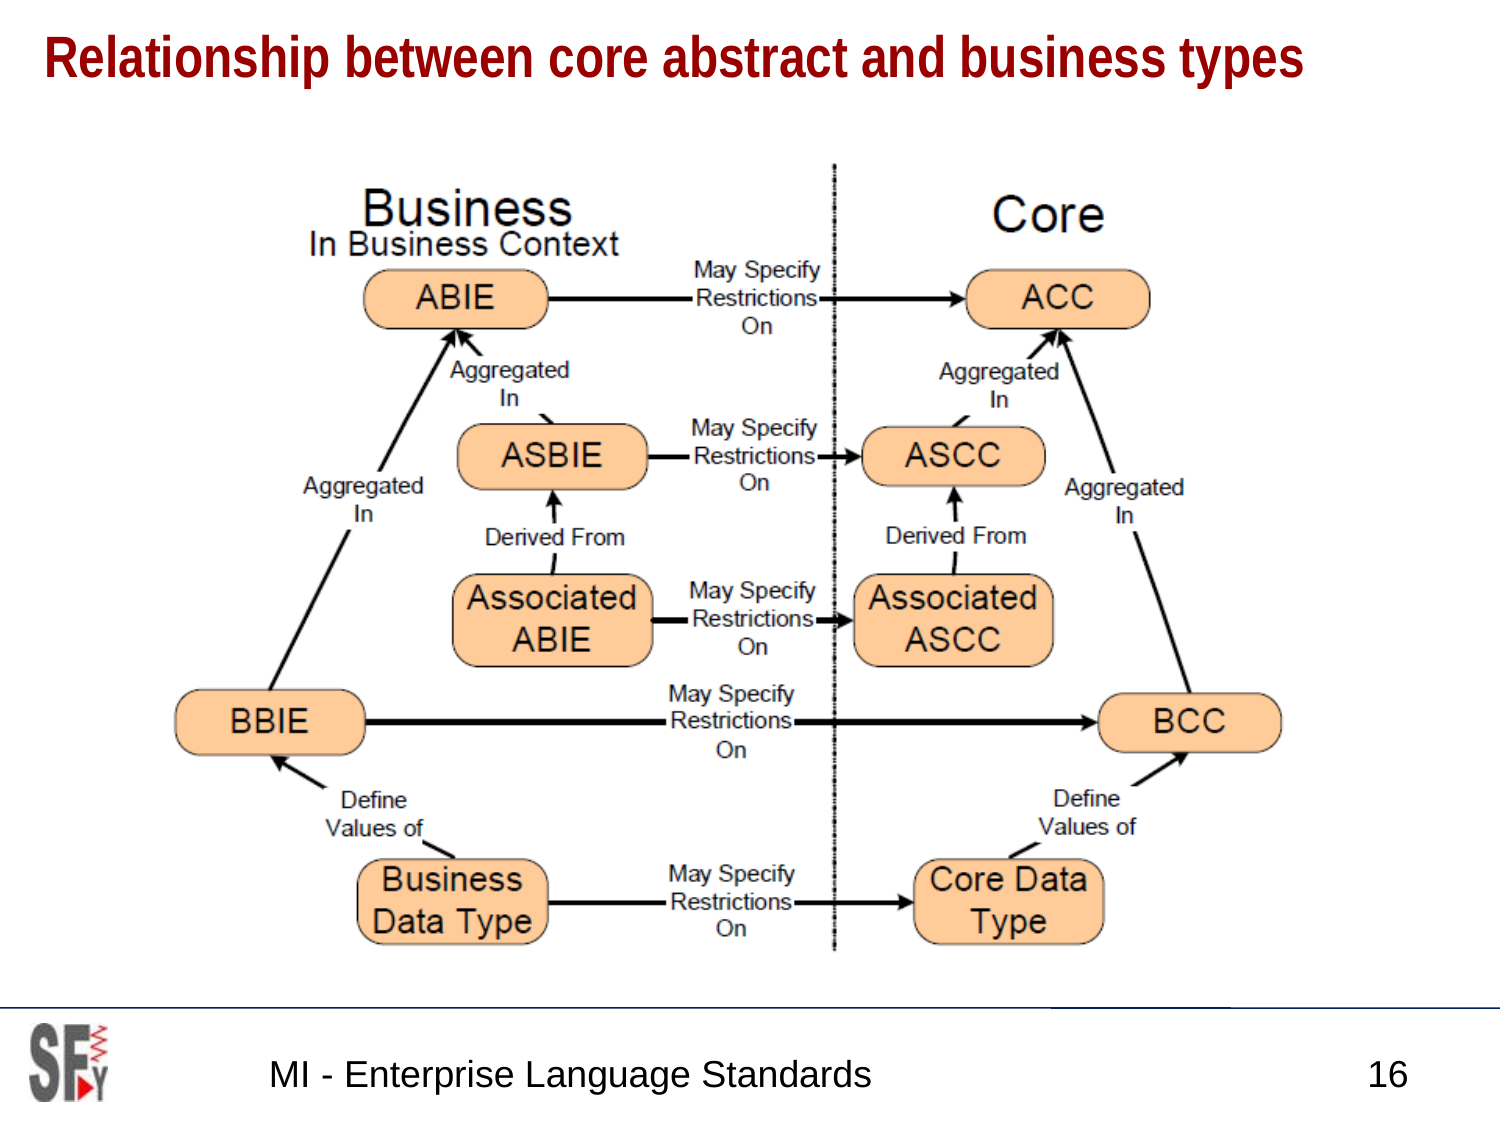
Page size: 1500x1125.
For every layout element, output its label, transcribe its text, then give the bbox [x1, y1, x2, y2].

picture [107, 156, 1393, 968]
title Relationship between core abstract and business types [29, 12, 1471, 138]
footer MI - Enterprise Language Standards [253, 1034, 1336, 1103]
slide_number <numéro> [1352, 1034, 1490, 1103]
picture [29, 1023, 108, 1102]
